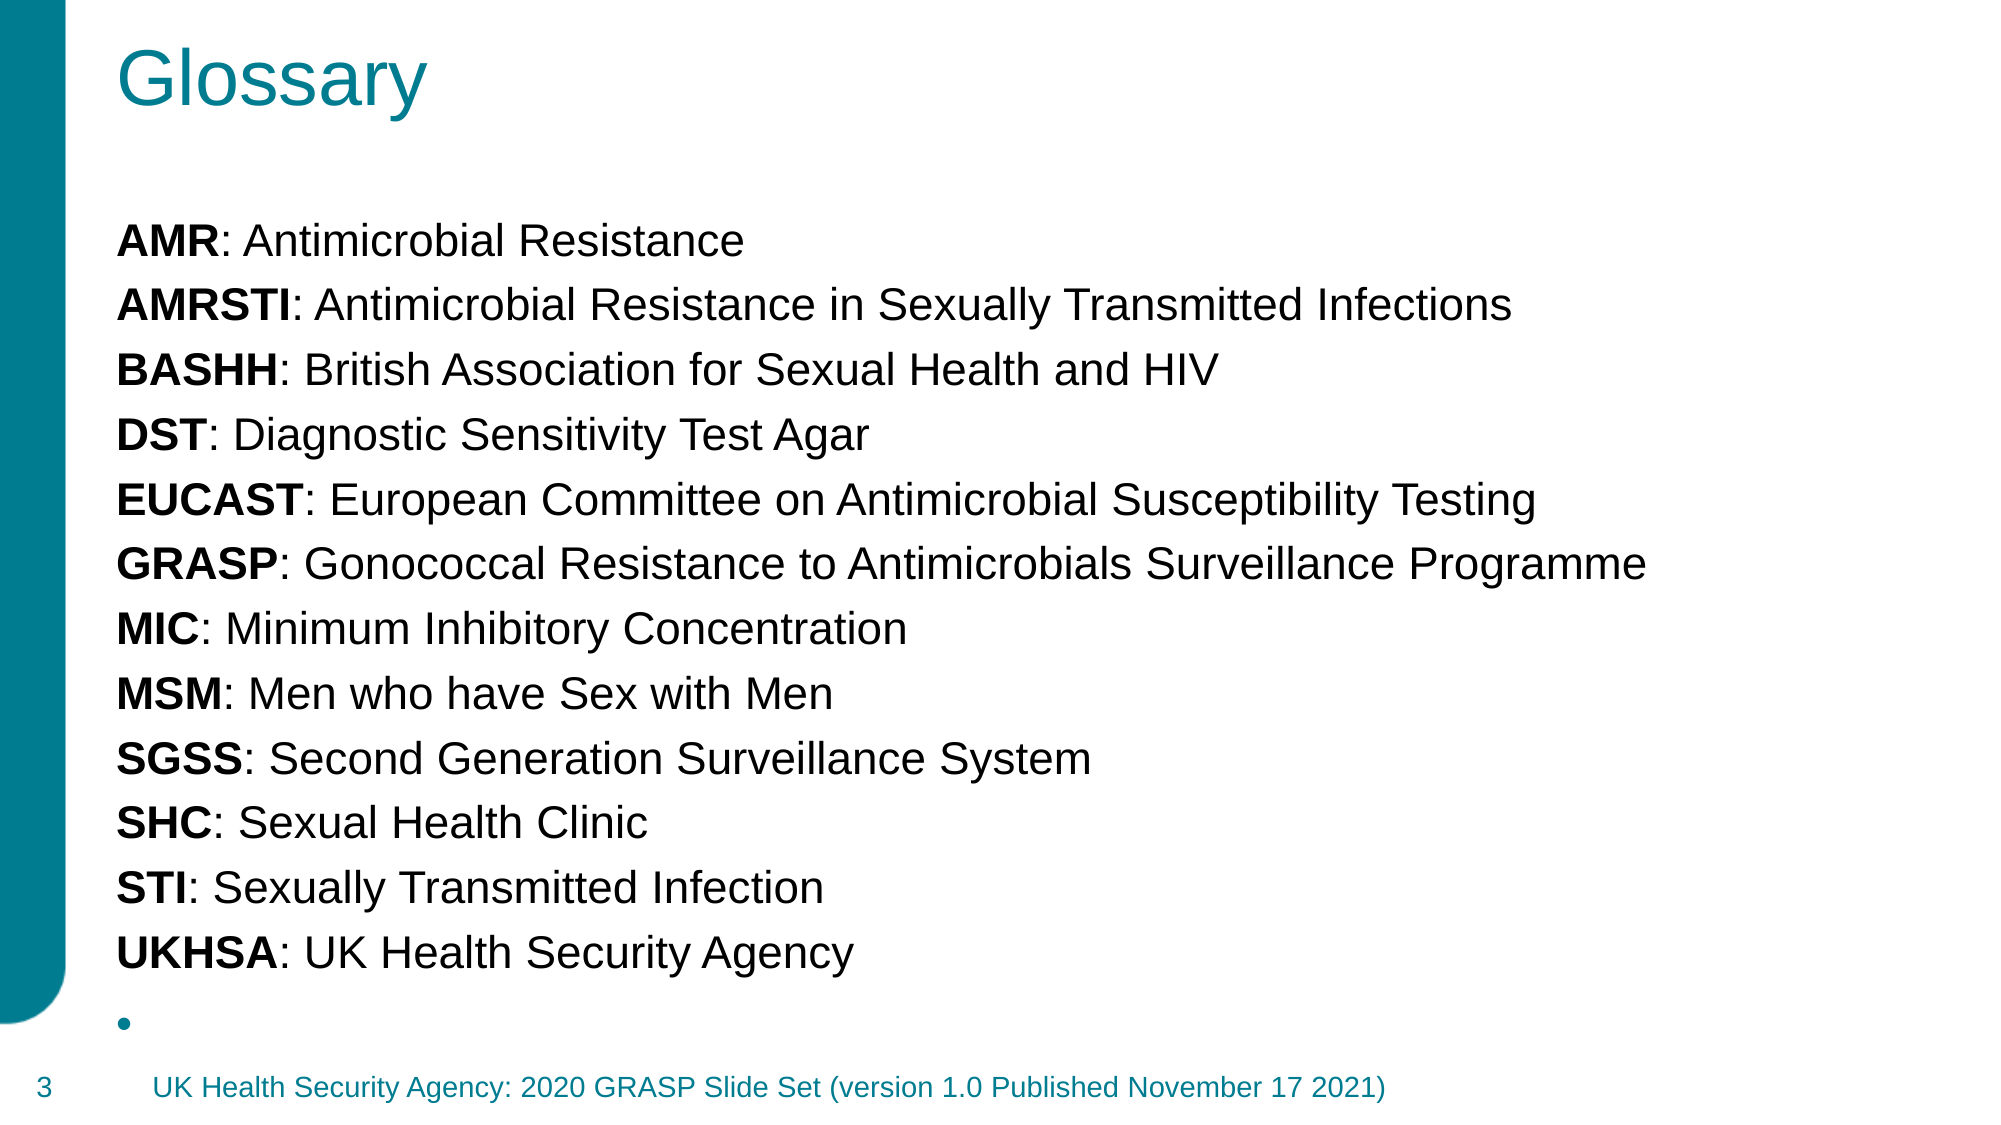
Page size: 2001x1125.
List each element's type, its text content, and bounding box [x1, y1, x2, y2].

text_box [21, 1056, 120, 1117]
list AMR: Antimicrobial Resistance AMRSTI: Antimicrobial Resistance in Sexually Transmitted Infections BASHH: British Association for Sexual Health and HIV DST: Diagnostic Sensitivity Test Agar EUCAST: European Committee on Antimicrobial Susceptibility Testing GRASP: Gonococcal Resistance to Antimicrobials Surveillance Programme MIC: Minimum Inhibitory Concentration MSM: Men who have Sex with Men SGSS: Second Generation Surveillance System SHC: Sexual Health Clinic STI: Sexually Transmitted Infection UKHSA: UK Health Security Agency [101, 213, 1926, 1005]
text_box UK Health Security Agency: 2020 GRASP Slide Set (version 1.0 Published November 17 2021) [137, 1056, 1780, 1116]
title Glossary [101, 29, 1926, 189]
